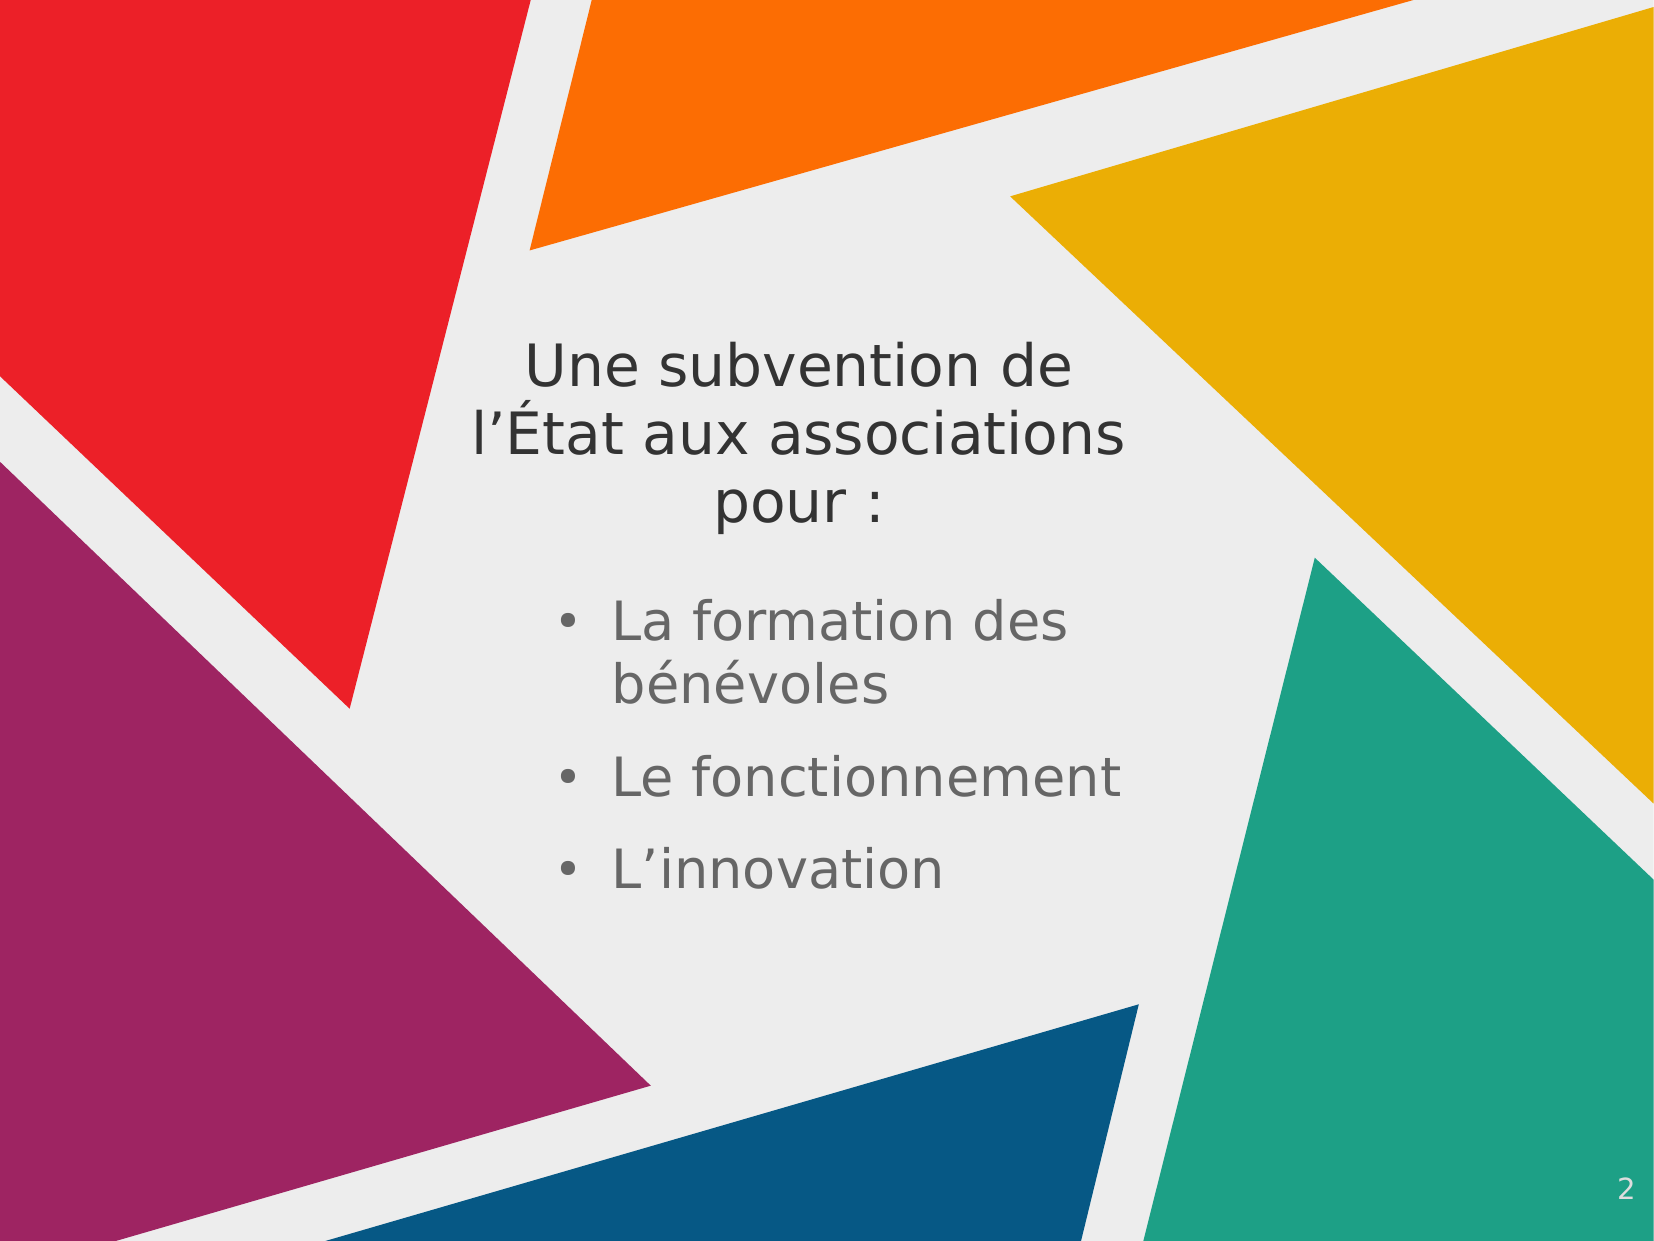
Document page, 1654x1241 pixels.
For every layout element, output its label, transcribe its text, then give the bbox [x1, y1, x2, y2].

list La formation des bénévoles Le fonctionnement L’innovation [540, 590, 1264, 1148]
title Une subvention de l’État aux associations pour : [440, 330, 1158, 538]
